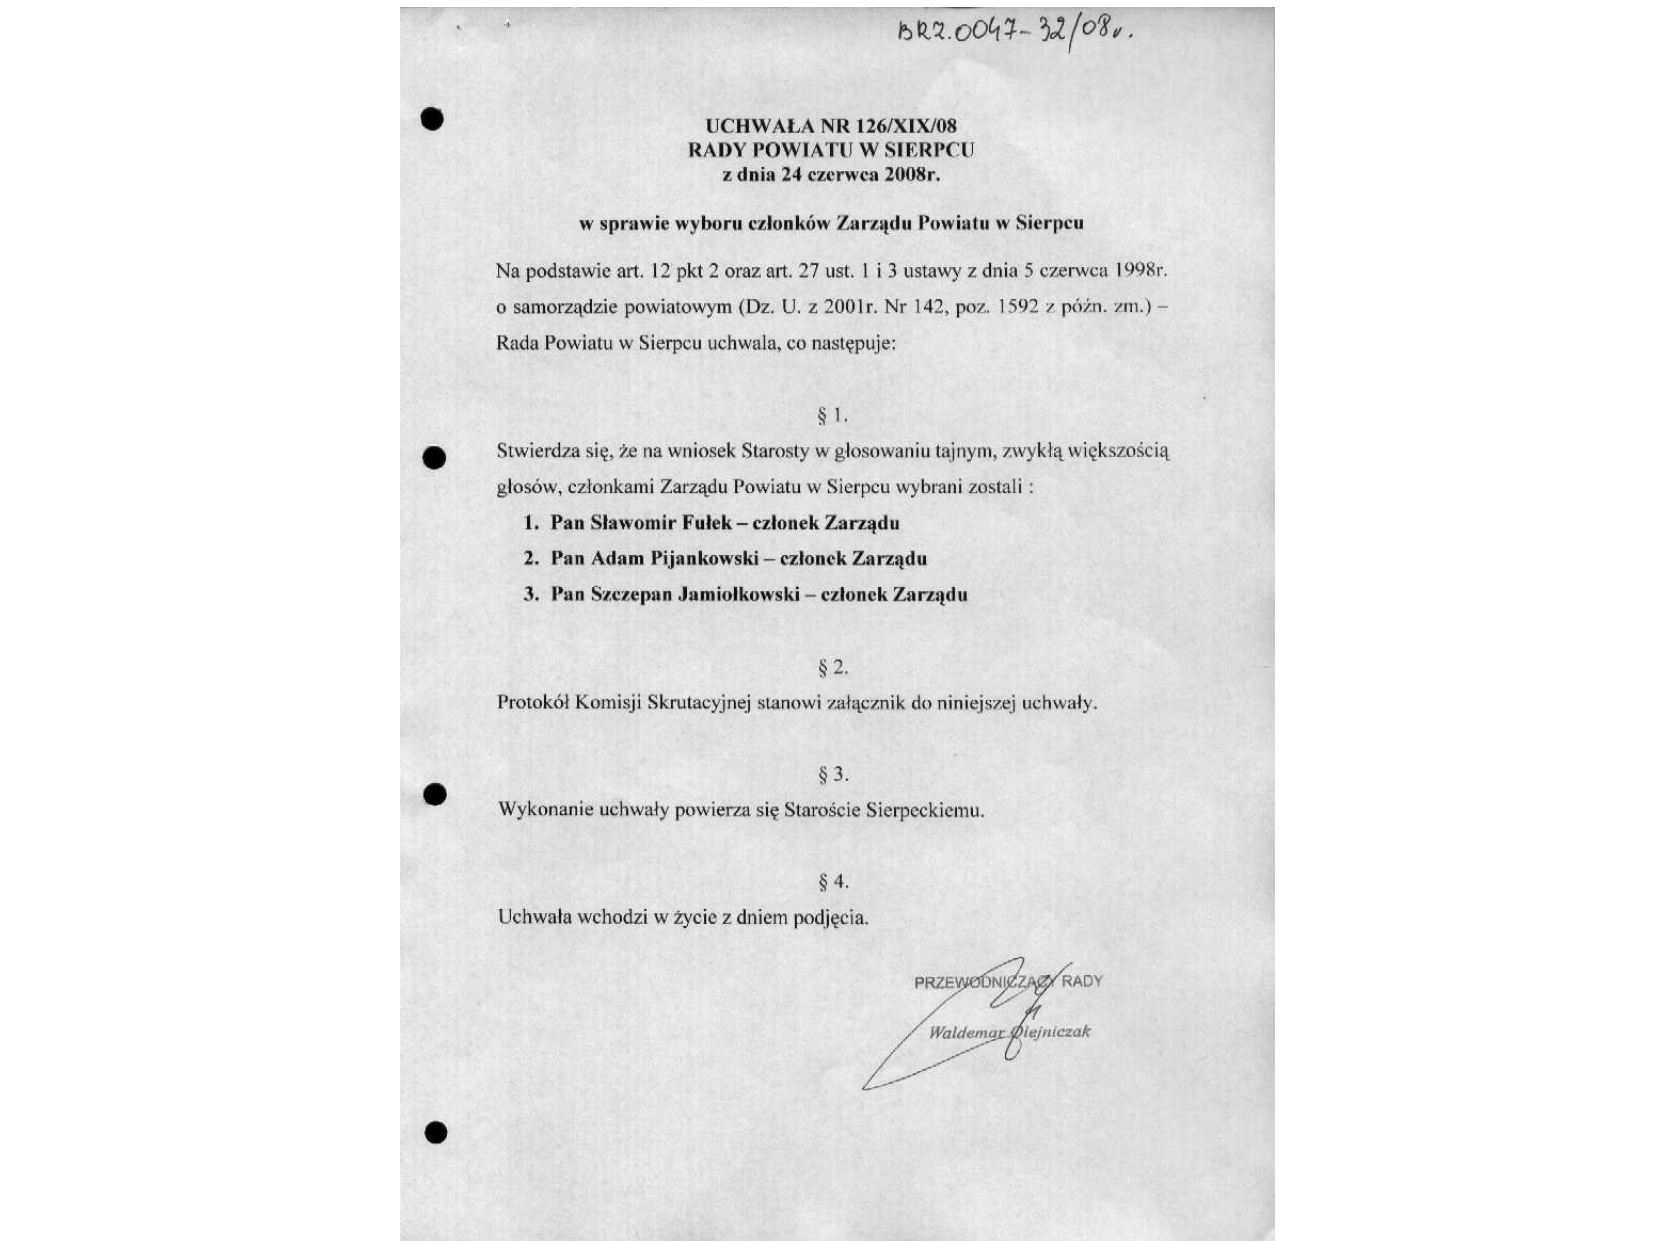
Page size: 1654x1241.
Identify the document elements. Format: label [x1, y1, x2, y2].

picture [400, 7, 1275, 1241]
